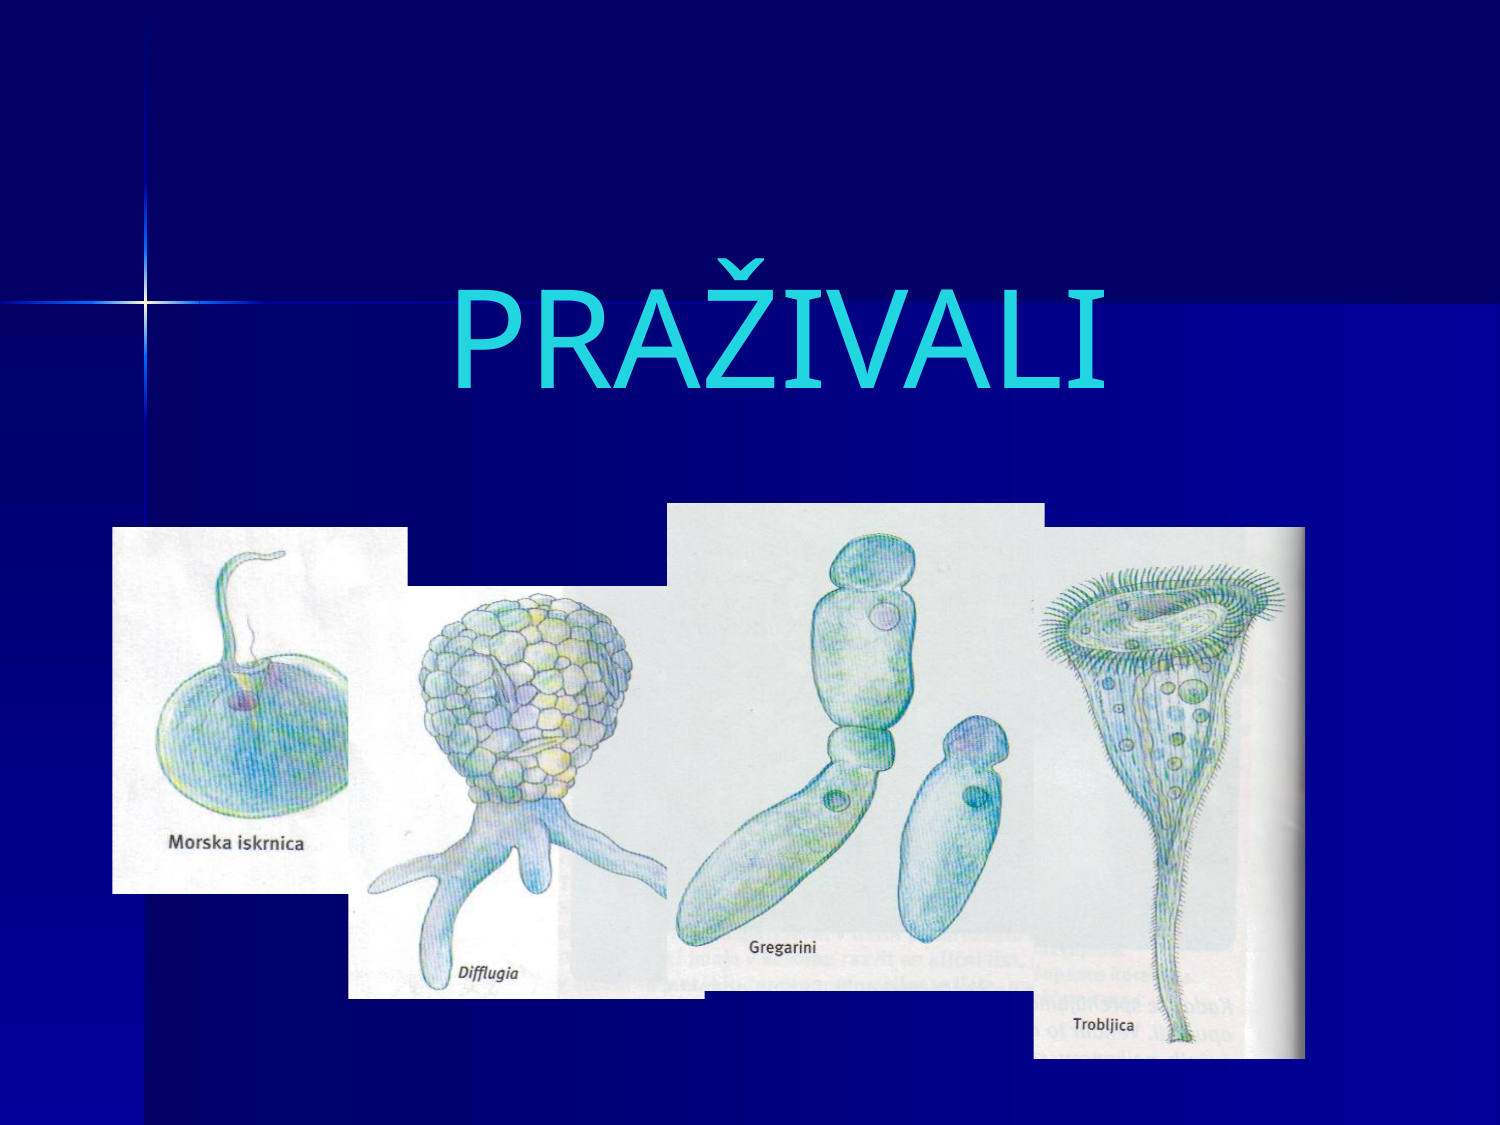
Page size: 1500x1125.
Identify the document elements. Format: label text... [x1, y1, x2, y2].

picture [112, 503, 1306, 1059]
text_box PRAŽIVALI [336, 243, 1219, 492]
